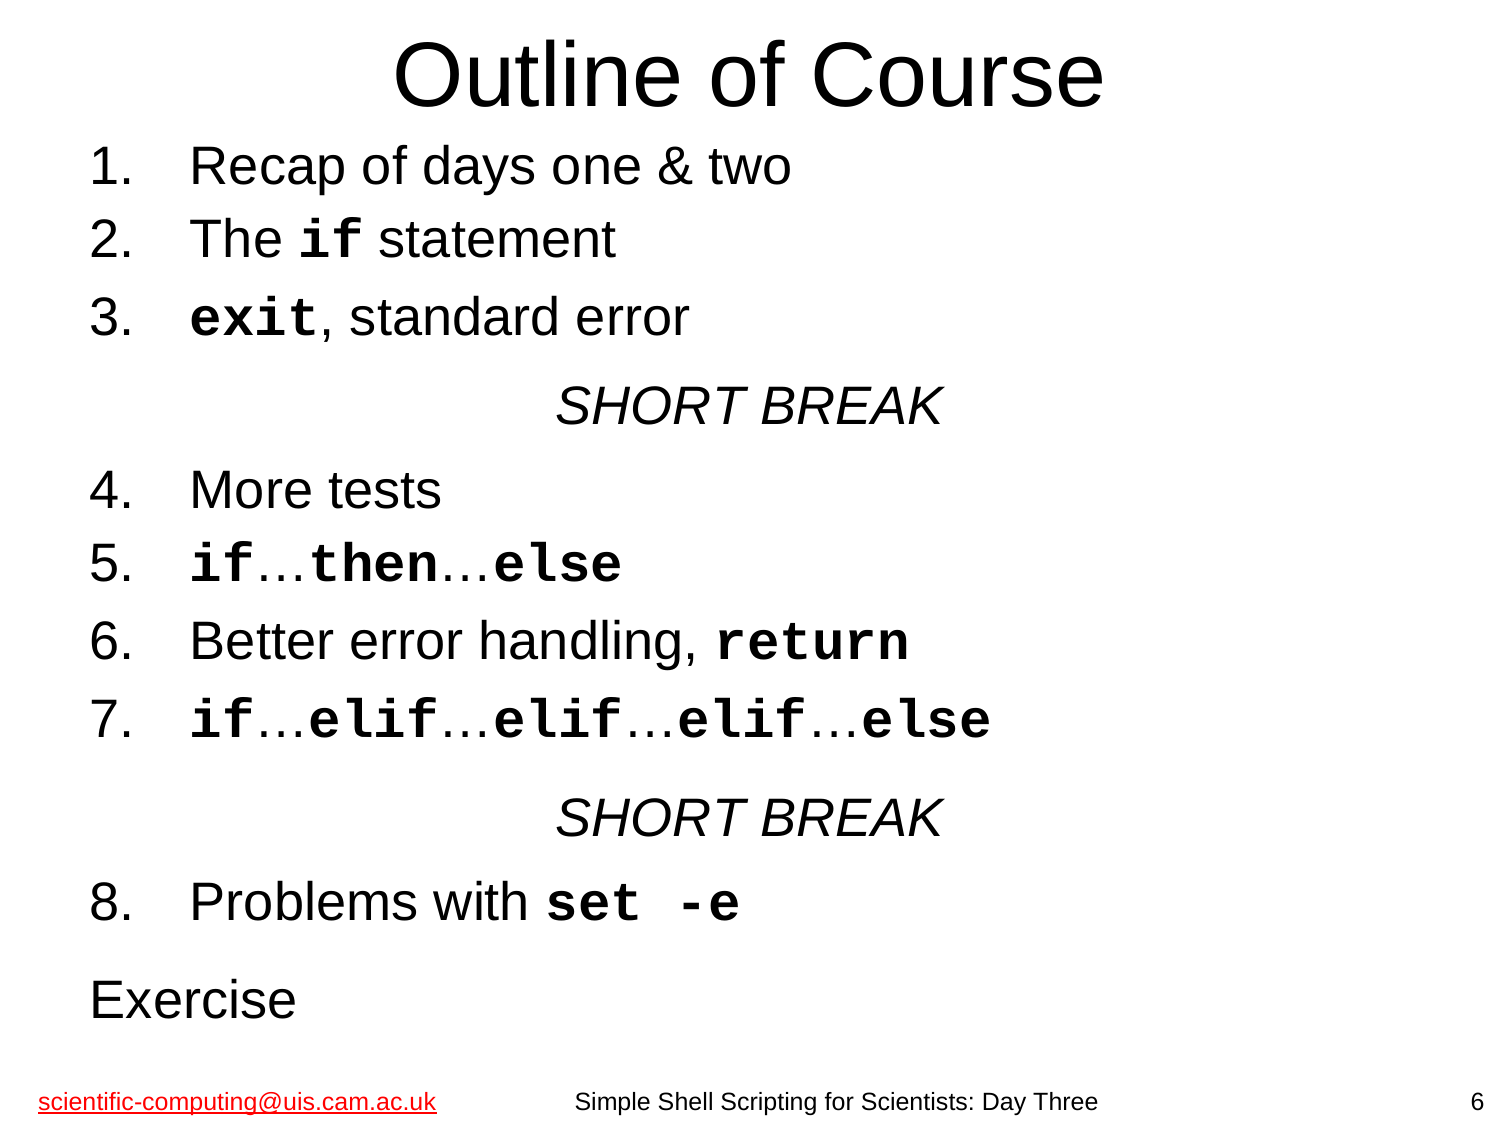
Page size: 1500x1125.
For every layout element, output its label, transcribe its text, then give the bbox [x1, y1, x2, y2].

title Outline of Course [99, 16, 1401, 127]
list 1. Recap of days one & two 2. The if statement 3. exit, standard error SHORT BREAK 4. More tests 5. if…then…else 6. Better error handling, return 7. if…elif…elif…elif…else SHORT BREAK 8. Problems with set -e Exercise [75, 127, 1426, 1066]
